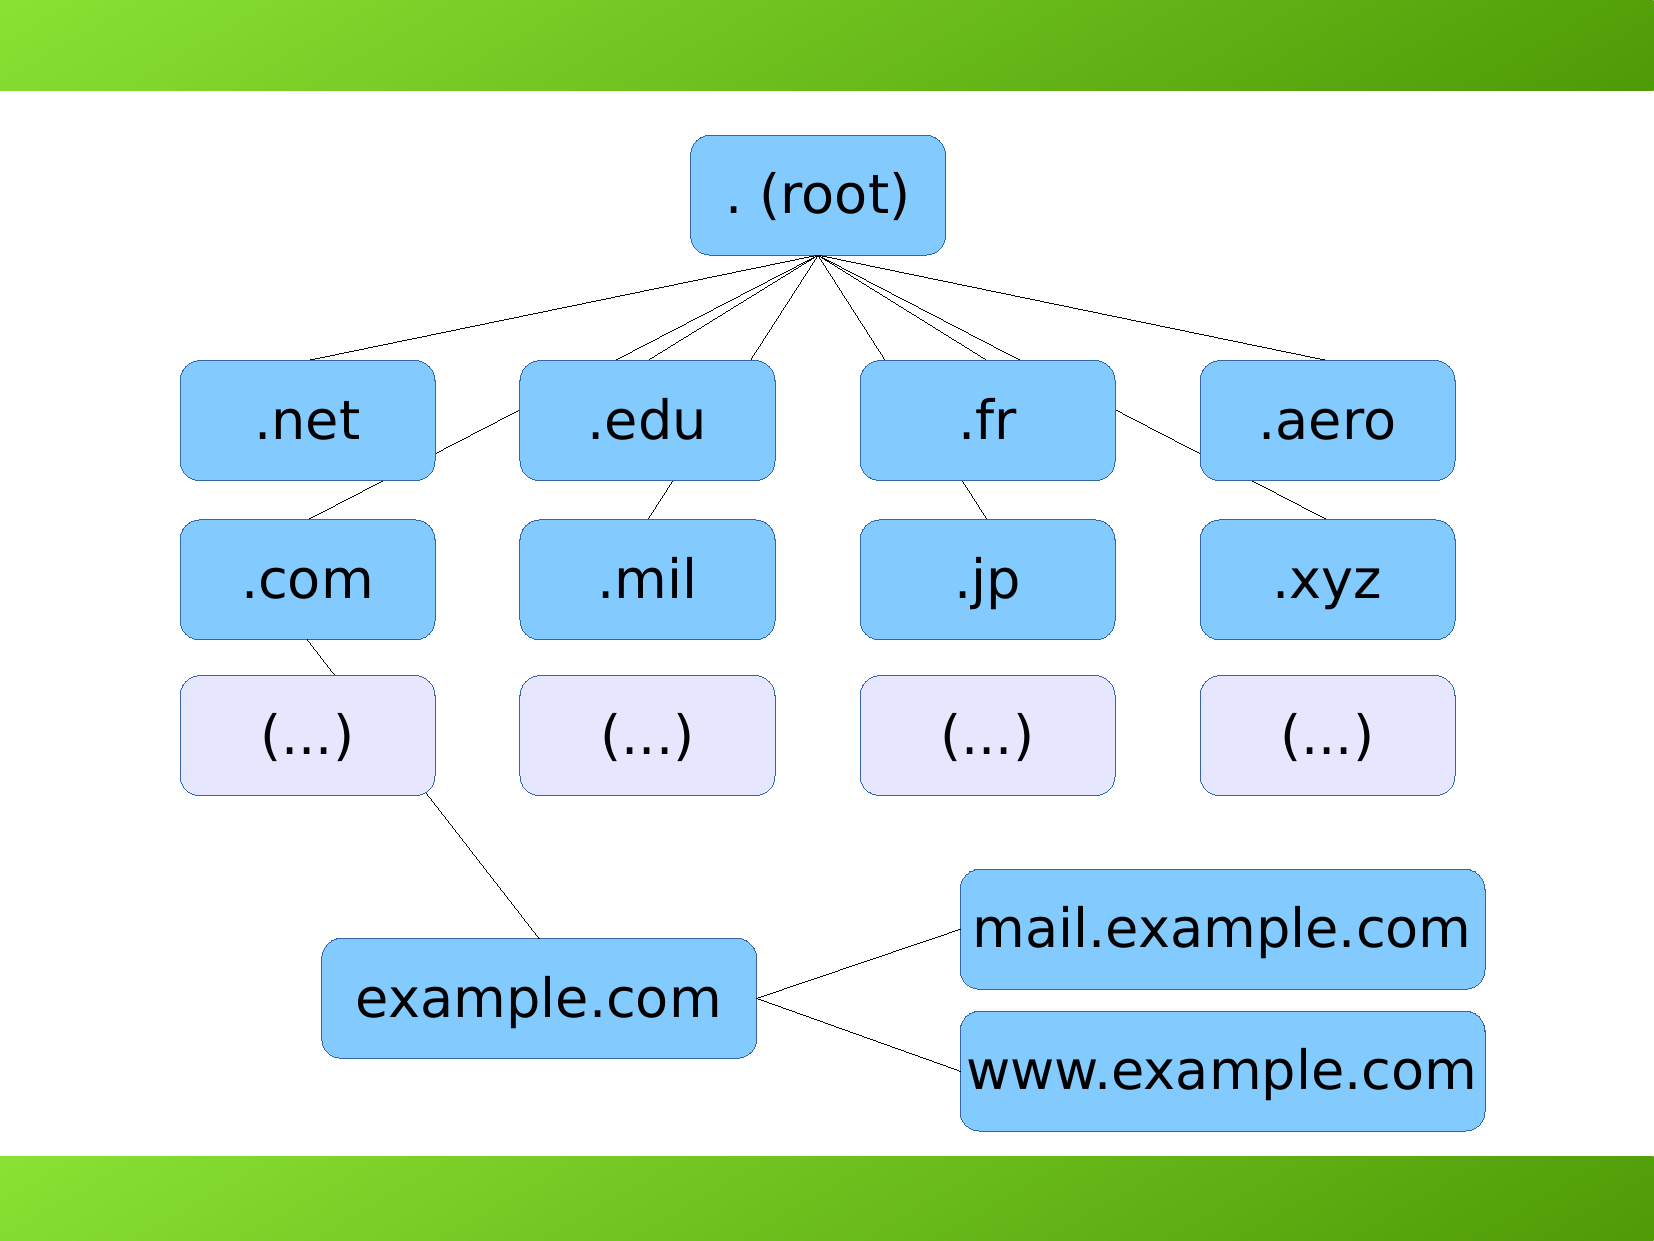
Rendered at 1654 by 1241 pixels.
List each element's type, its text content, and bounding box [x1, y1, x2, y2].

text_box .jp [860, 519, 1116, 640]
text_box (...) [519, 675, 776, 796]
text_box .aero [1200, 360, 1456, 481]
text_box .xyz [1200, 519, 1456, 640]
text_box (...) [860, 675, 1116, 796]
text_box example.com [321, 938, 757, 1059]
text_box .edu [519, 360, 776, 481]
text_box (...) [1200, 675, 1456, 796]
text_box www.example.com [960, 1011, 1486, 1132]
text_box .mil [519, 519, 776, 640]
text_box (...) [180, 675, 436, 796]
text_box . (root) [690, 135, 946, 256]
text_box mail.example.com [960, 869, 1486, 990]
text_box .fr [860, 360, 1116, 481]
text_box .com [180, 519, 436, 640]
text_box .net [180, 360, 436, 481]
